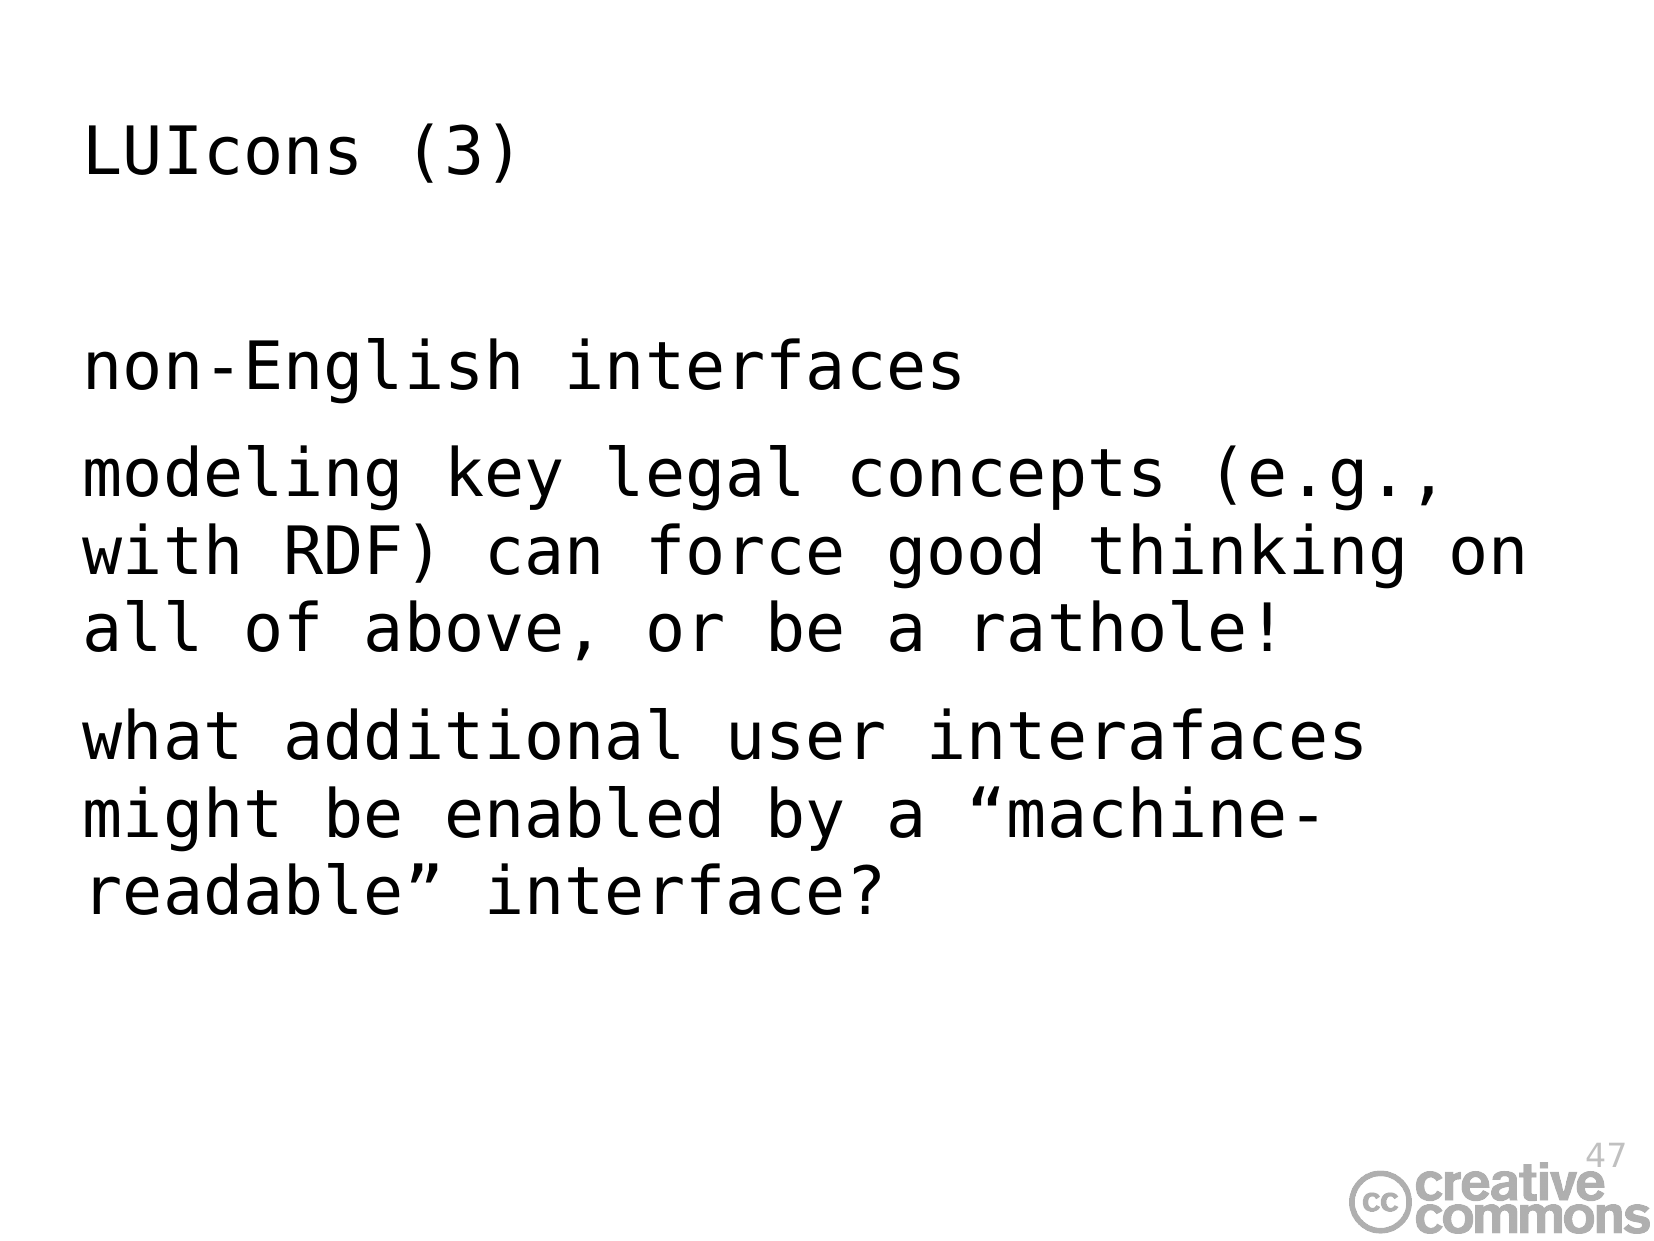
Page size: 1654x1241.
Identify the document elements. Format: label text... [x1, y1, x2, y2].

picture [1349, 1162, 1650, 1234]
list LUIcons (3) non-English interfaces modeling key legal concepts (e.g., with RDF) can force good thinking on all of above, or be a rathole! what additional user interafaces might be enabled by a “machine-readable” interface? [82, 112, 1571, 1109]
